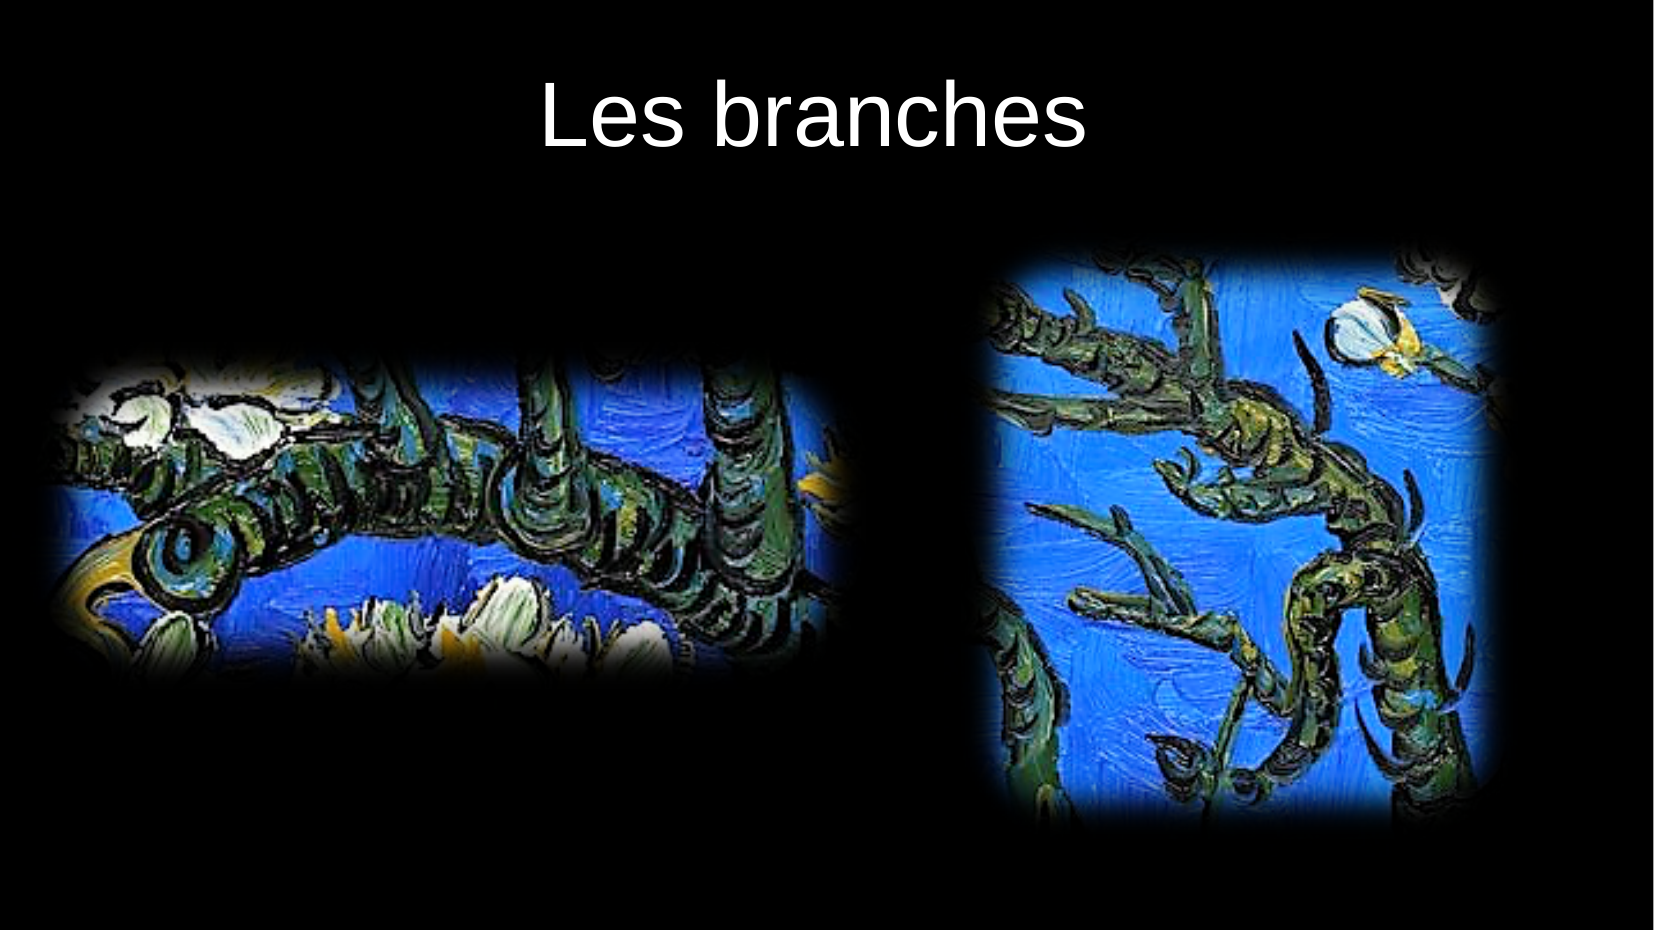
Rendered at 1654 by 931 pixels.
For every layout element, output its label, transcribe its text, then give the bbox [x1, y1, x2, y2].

title Les branches [82, 37, 1571, 193]
picture [12, 324, 886, 709]
picture [944, 216, 1536, 857]
